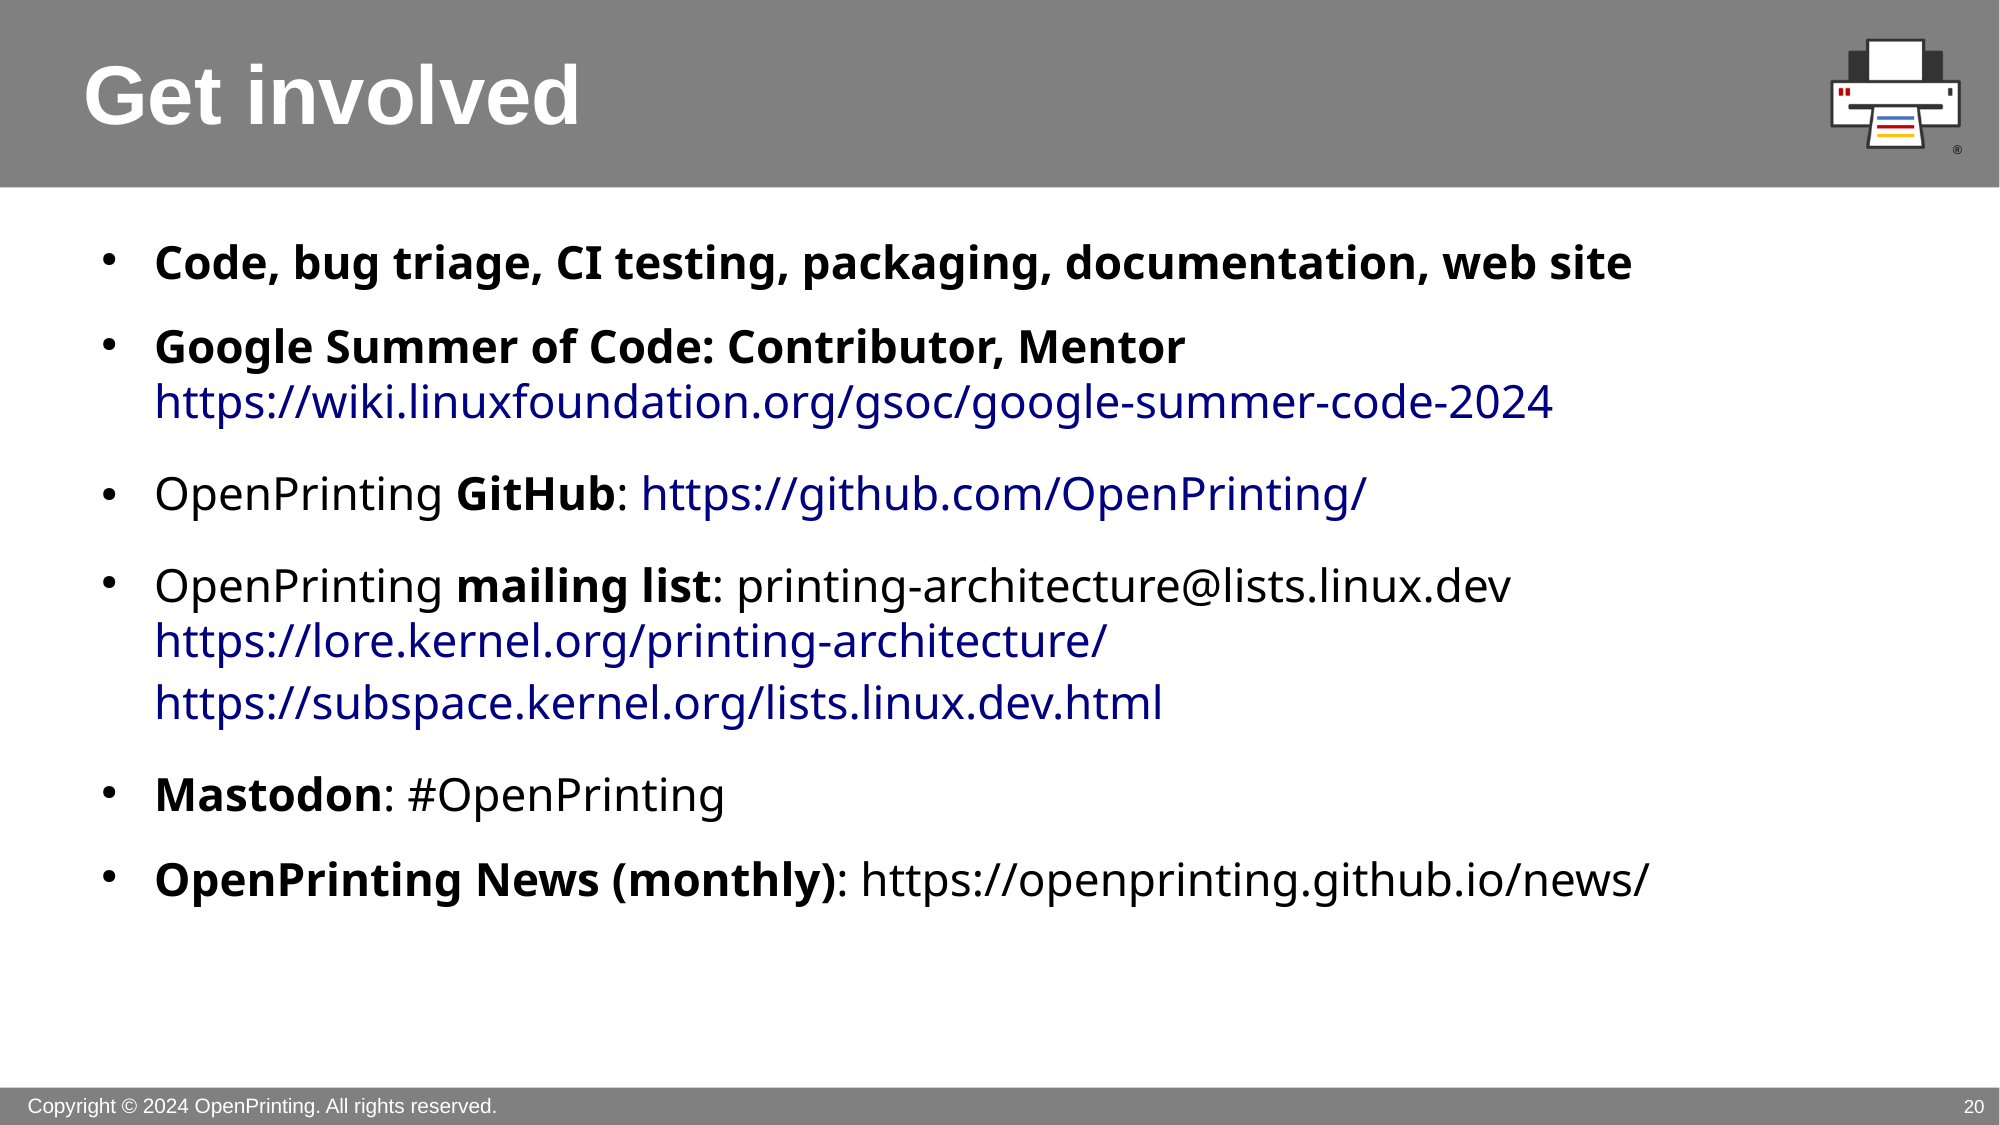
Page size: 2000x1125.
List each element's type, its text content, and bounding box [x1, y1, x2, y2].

title Get involved [75, 7, 1786, 175]
picture [1825, 33, 1966, 154]
list Code, bug triage, CI testing, packaging, documentation, web site Google Summer of Code: Contributor, Mentor https://wiki.linuxfoundation.org/gsoc/google-summer-code-2024 OpenPrinting GitHub: https://github.com/OpenPrinting/ OpenPrinting mailing list: printing-architecture@lists.linux.dev https://lore.kernel.org/printing-architecture/ https://subspace.kernel.org/lists.linux.dev.html Mastodon: #OpenPrinting OpenPrinting News (monthly): https://openprinting.github.io/news/ [75, 224, 1936, 1067]
